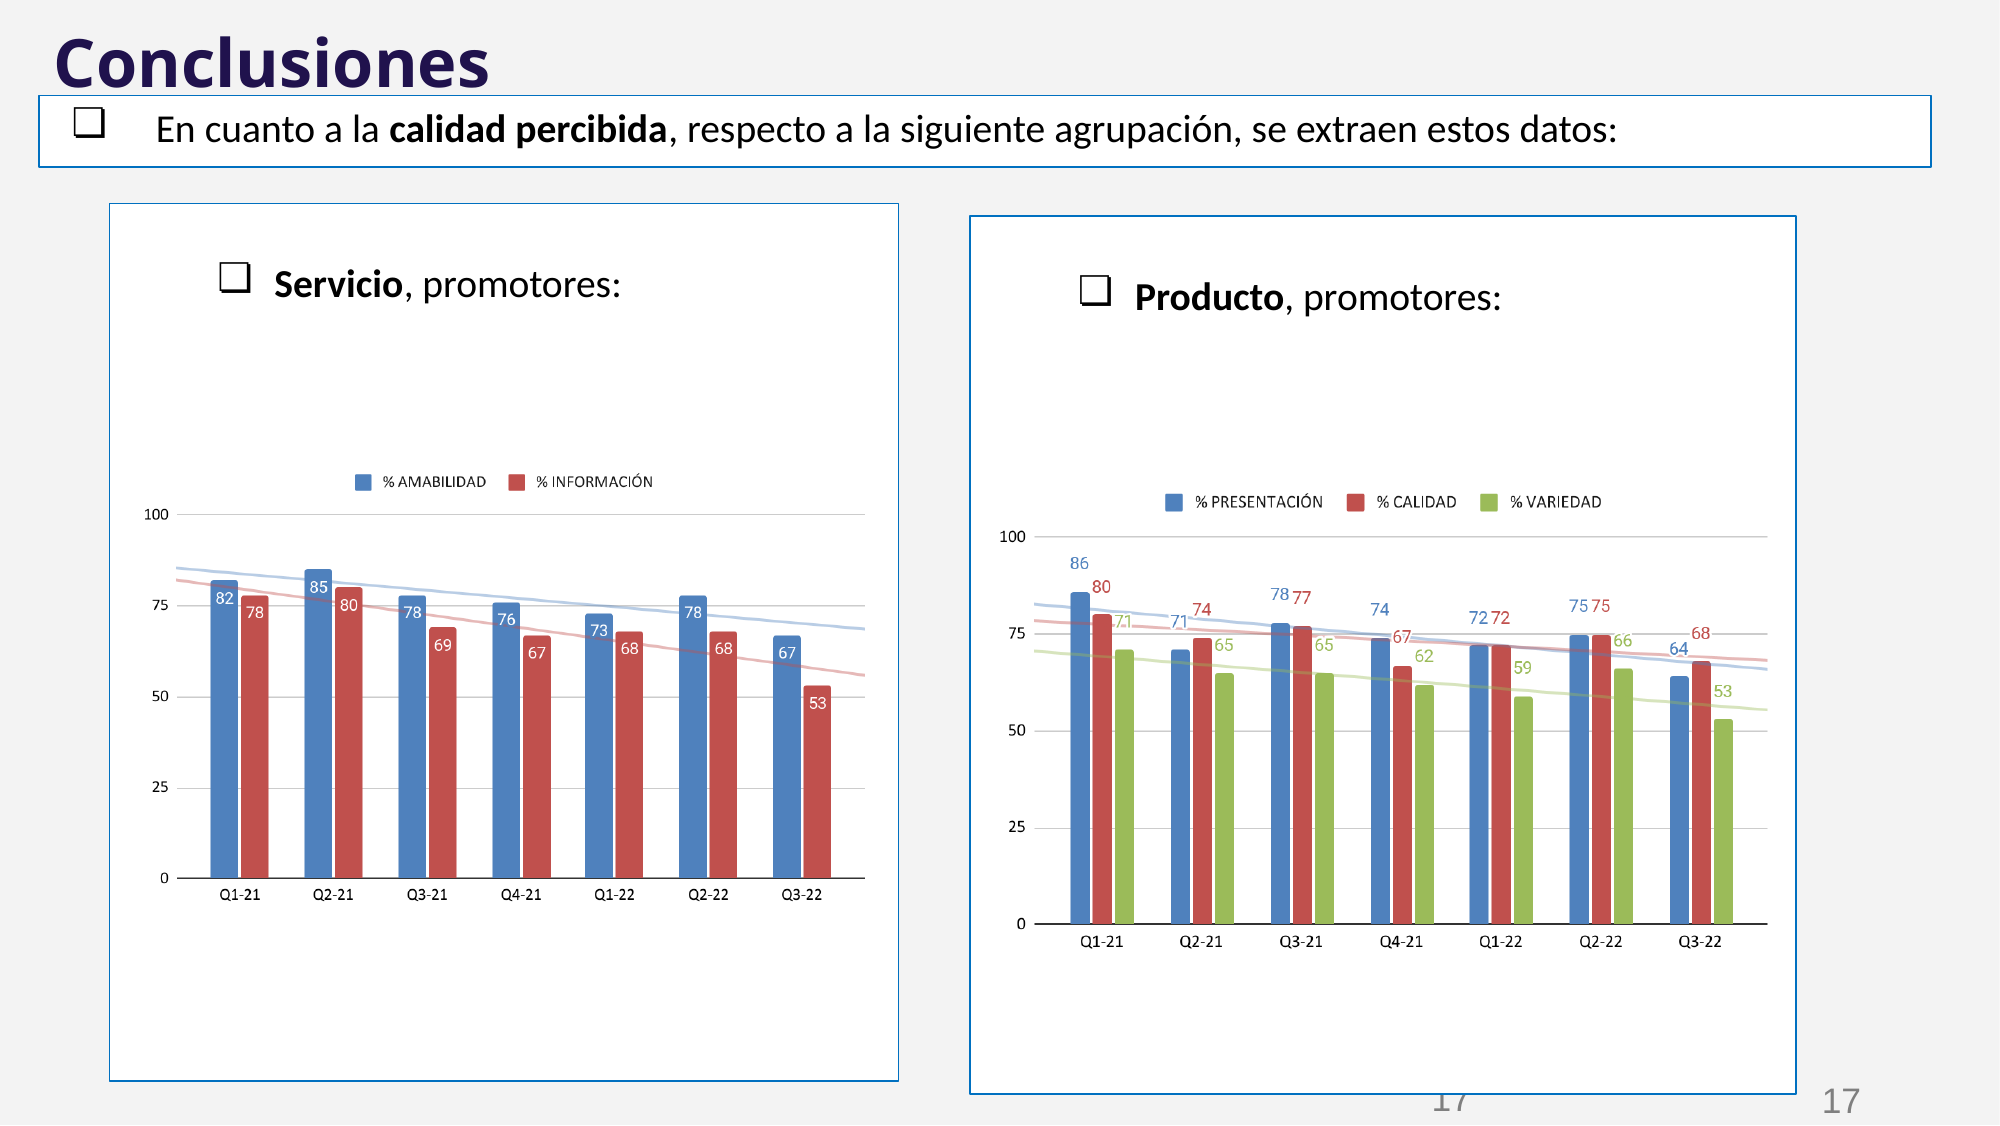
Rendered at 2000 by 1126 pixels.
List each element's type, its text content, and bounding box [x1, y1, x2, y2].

text_box <number> [1413, 1067, 1881, 1126]
text_box Servicio, promotores: [109, 203, 899, 1082]
text_box Producto, promotores: [970, 216, 1796, 1094]
picture [119, 450, 889, 927]
picture [973, 468, 1793, 976]
text_box Conclusiones [53, 0, 1946, 124]
text_box En cuanto a la calidad percibida, respecto a la siguiente agrupación, se extraen estos datos: [38, 95, 1931, 168]
